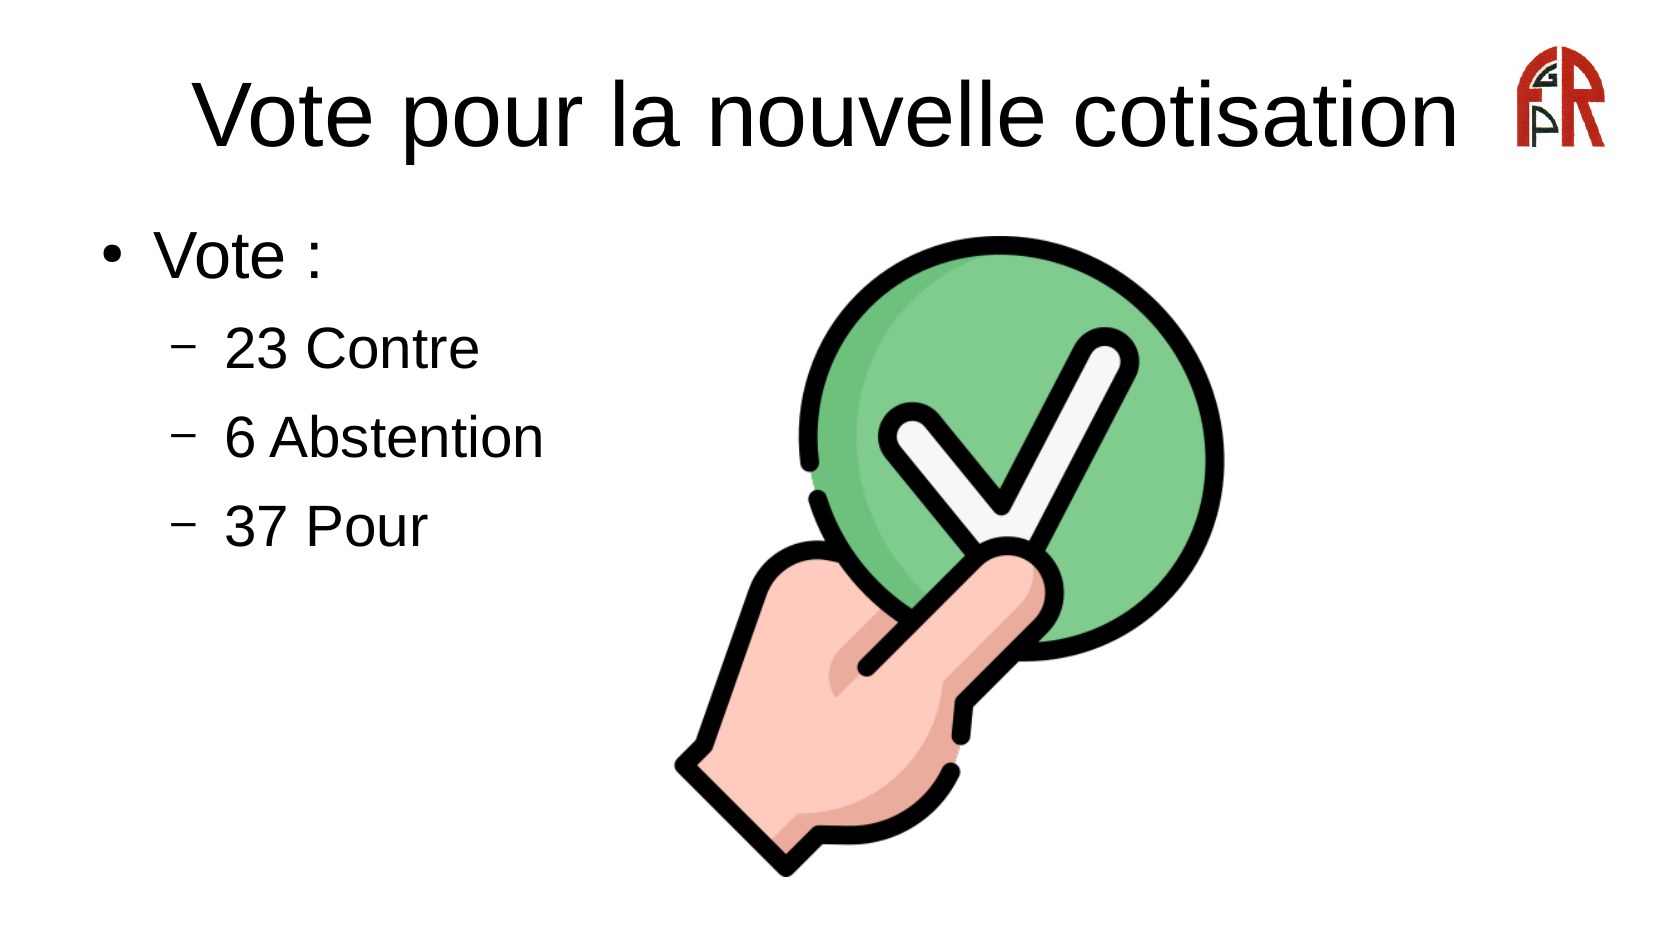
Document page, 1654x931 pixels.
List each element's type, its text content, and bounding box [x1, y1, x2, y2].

list Vote : 23 Contre 6 Abstention 37 Pour [82, 217, 1571, 758]
picture [629, 236, 1270, 877]
title Vote pour la nouvelle cotisation [82, 12, 1571, 217]
picture [1506, 37, 1618, 156]
